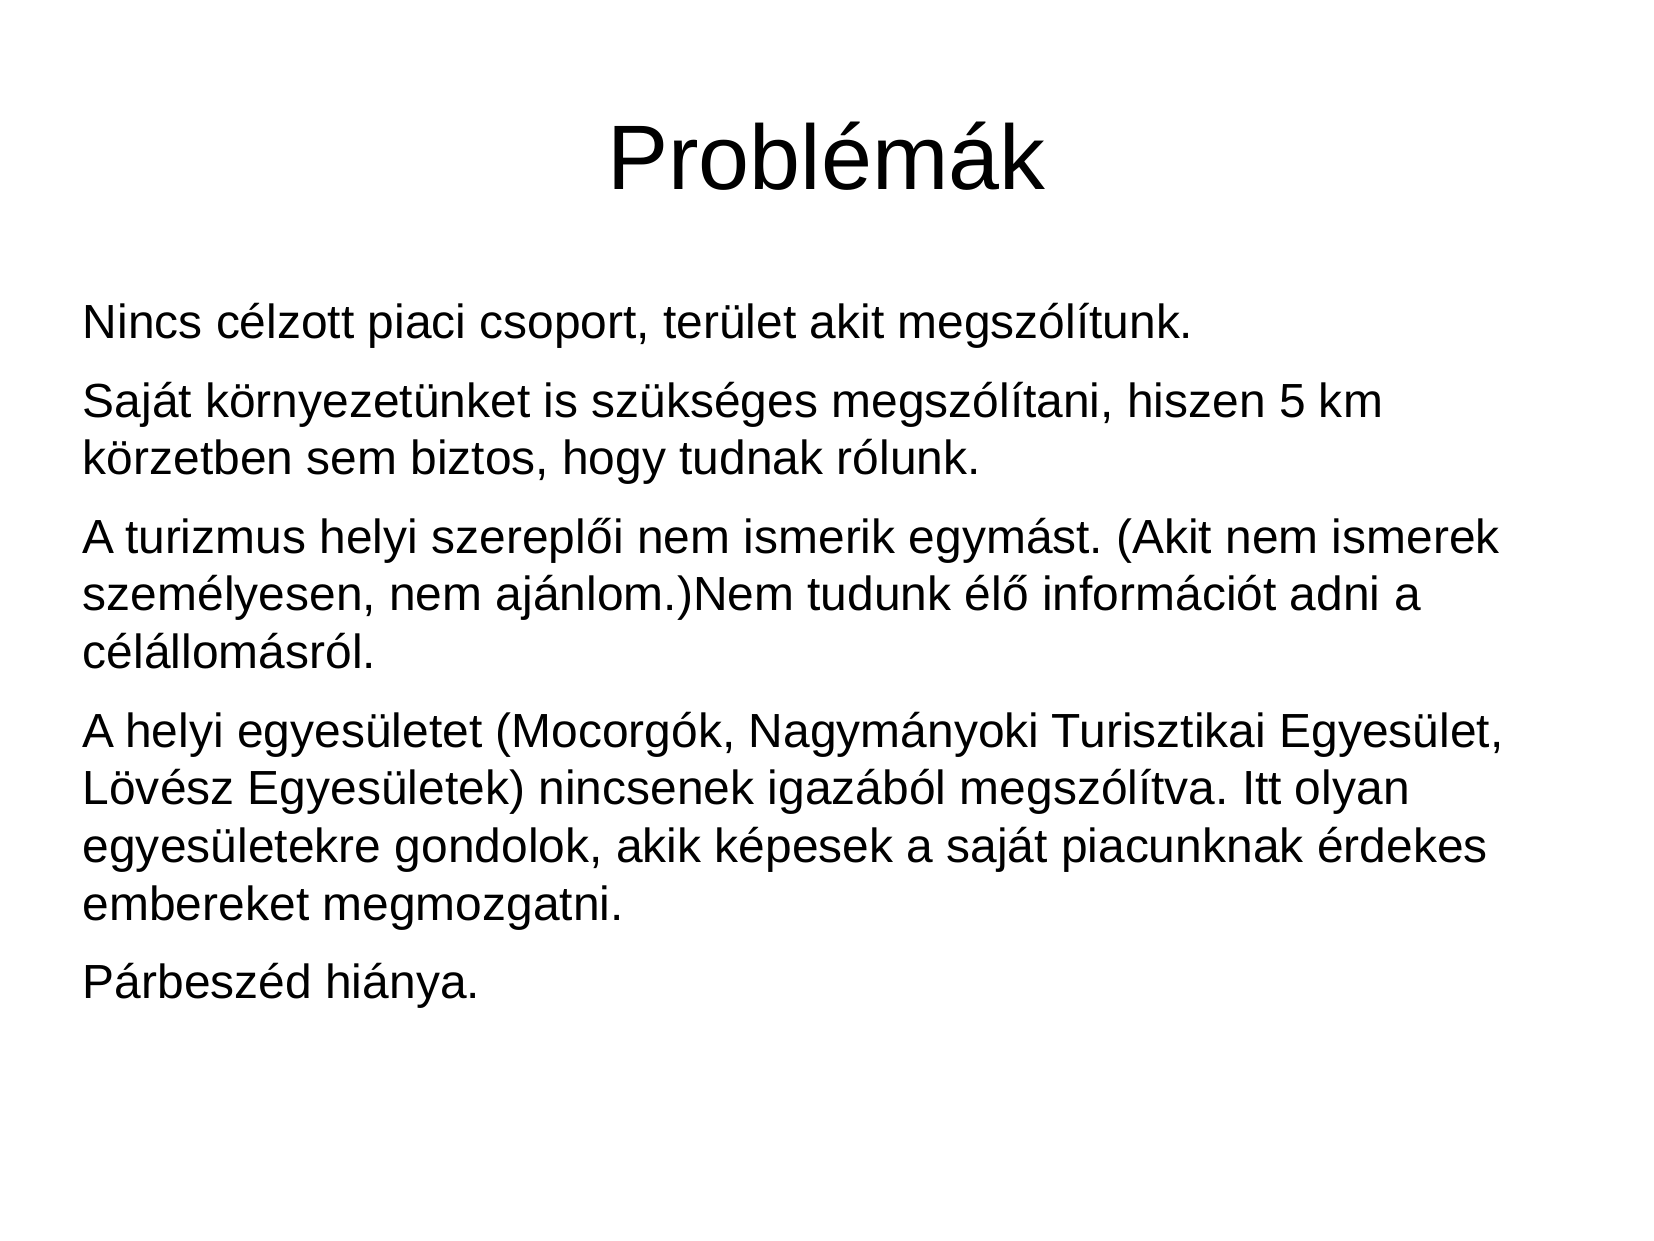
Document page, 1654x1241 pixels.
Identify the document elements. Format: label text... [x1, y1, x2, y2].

title Problémák [82, 49, 1571, 257]
list Nincs célzott piaci csoport, terület akit megszólítunk. Saját környezetünket is szükséges megszólítani, hiszen 5 km körzetben sem biztos, hogy tudnak rólunk. A turizmus helyi szereplői nem ismerik egymást. (Akit nem ismerek személyesen, nem ajánlom.)Nem tudunk élő információt adni a célállomásról. A helyi egyesületet (Mocorgók, Nagymányoki Turisztikai Egyesület, Lövész Egyesületek) nincsenek igazából megszólítva. Itt olyan egyesületekre gondolok, akik képesek a saját piacunknak érdekes embereket megmozgatni. Párbeszéd hiánya. [82, 290, 1571, 1010]
